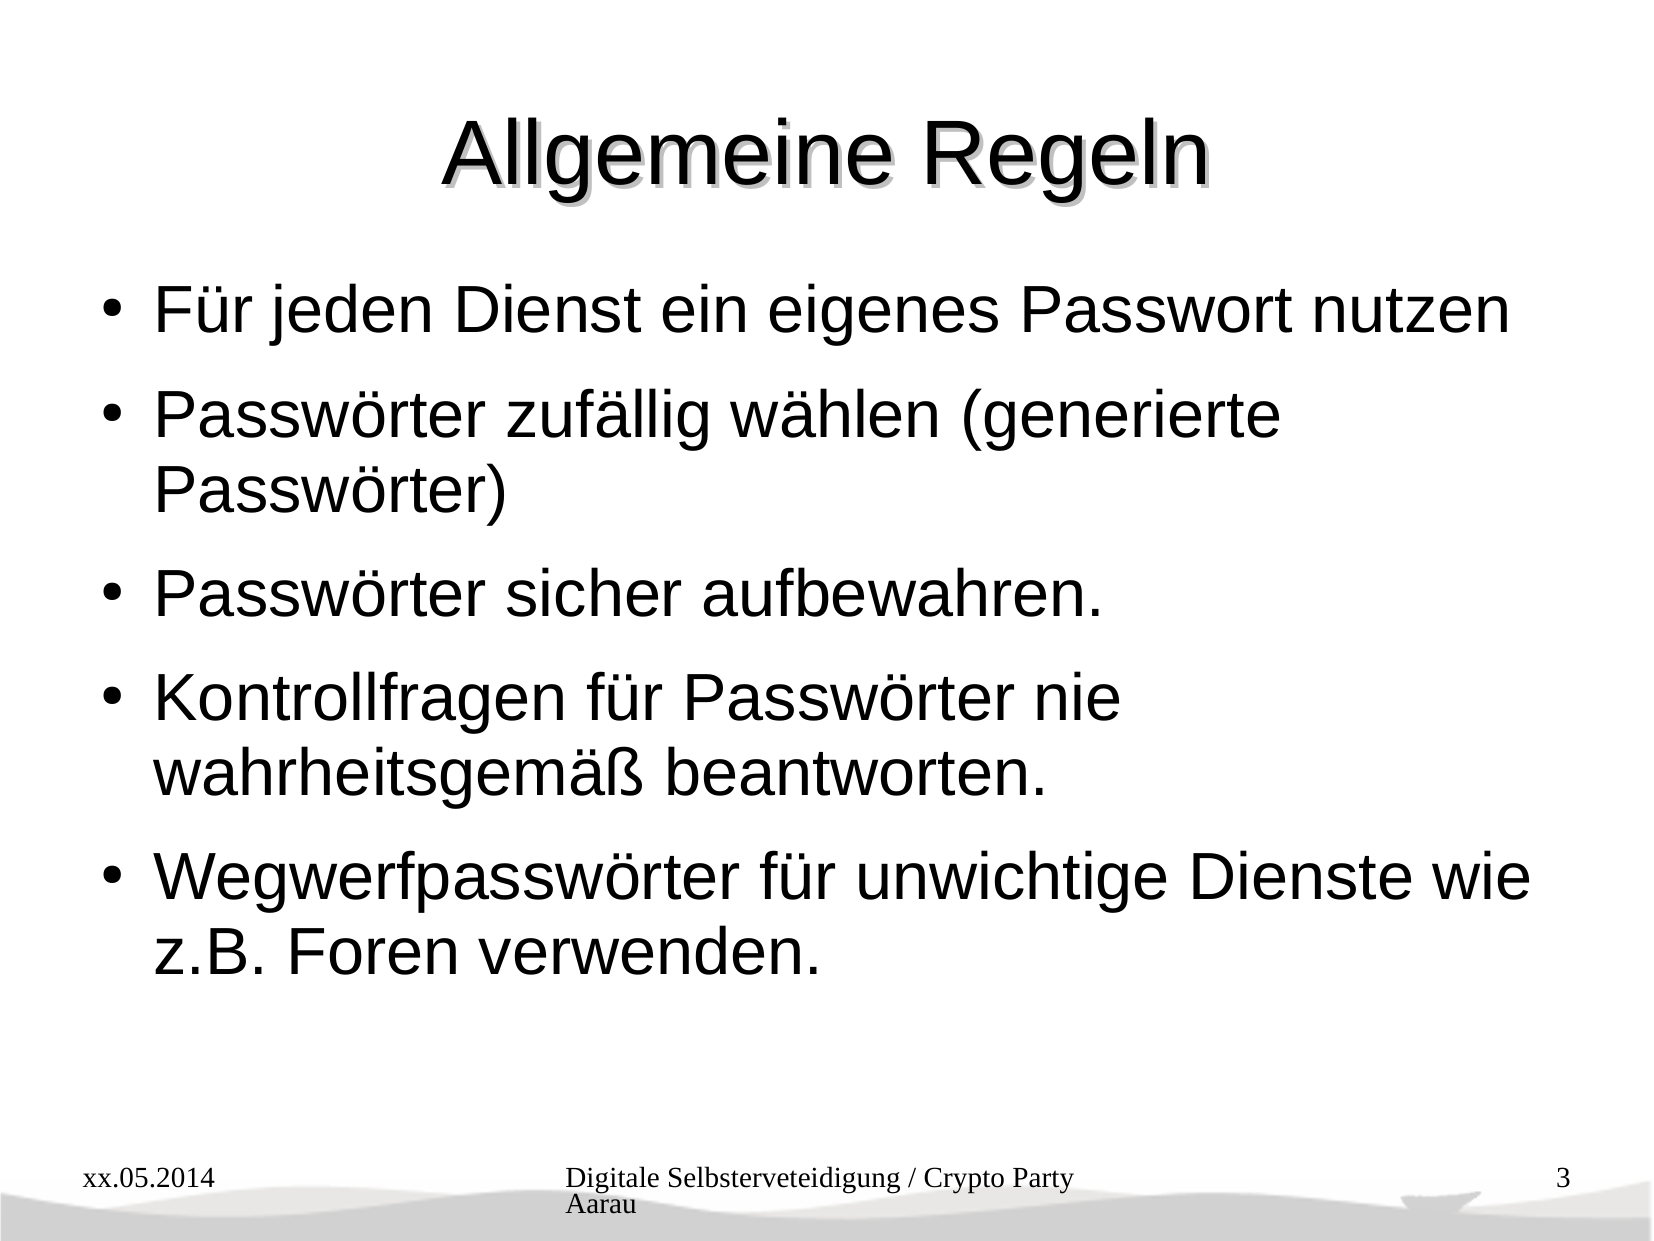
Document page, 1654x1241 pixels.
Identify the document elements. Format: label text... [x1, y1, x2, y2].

picture [823, 1179, 829, 1186]
picture [708, 1179, 715, 1186]
picture [994, 1179, 1001, 1186]
picture [174, 1179, 181, 1186]
picture [123, 1179, 130, 1186]
list Für jeden Dienst ein eigenes Passwort nutzen Passwörter zufällig wählen (generierte Passwörter) Passwörter sicher aufbewahren. Kontrollfragen für Passwörter nie wahrheitsgemäß beantworten. Wegwerfpasswörter für unwichtige Dienste wie z.B. Foren verwenden. [82, 272, 1571, 1025]
title Allgemeine Regeln [82, 49, 1571, 257]
picture [571, 1179, 582, 1186]
picture [972, 1179, 978, 1186]
picture [860, 1179, 866, 1186]
picture [0, 1179, 1654, 1241]
